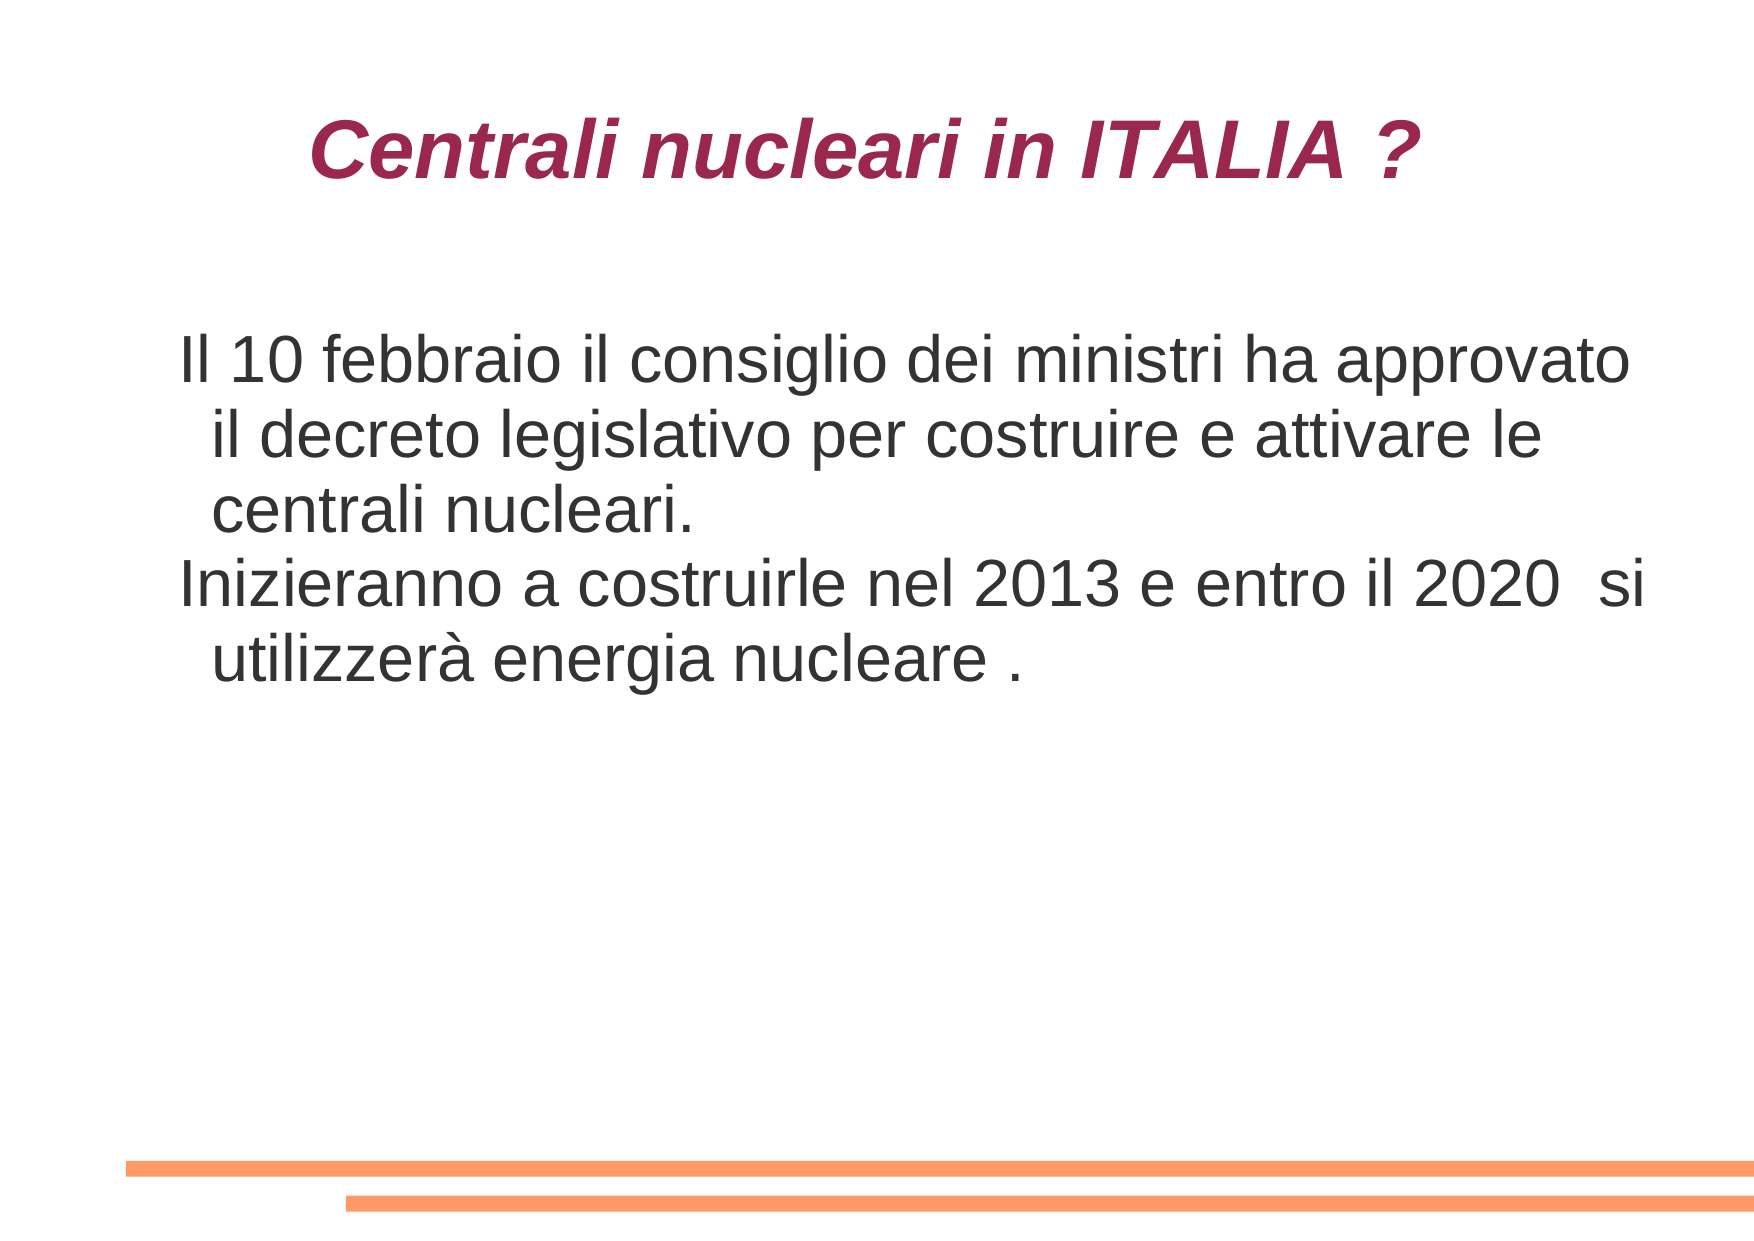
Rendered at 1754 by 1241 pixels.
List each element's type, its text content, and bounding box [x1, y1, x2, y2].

list Il 10 febbraio il consiglio dei ministri ha approvato il decreto legislativo per costruire e attivare le centrali nucleari. Inizieranno a costruirle nel 2013 e entro il 2020 si utilizzerà energia nucleare . [128, 322, 1656, 1132]
title Centrali nucleari in ITALIA ? [128, 46, 1627, 254]
